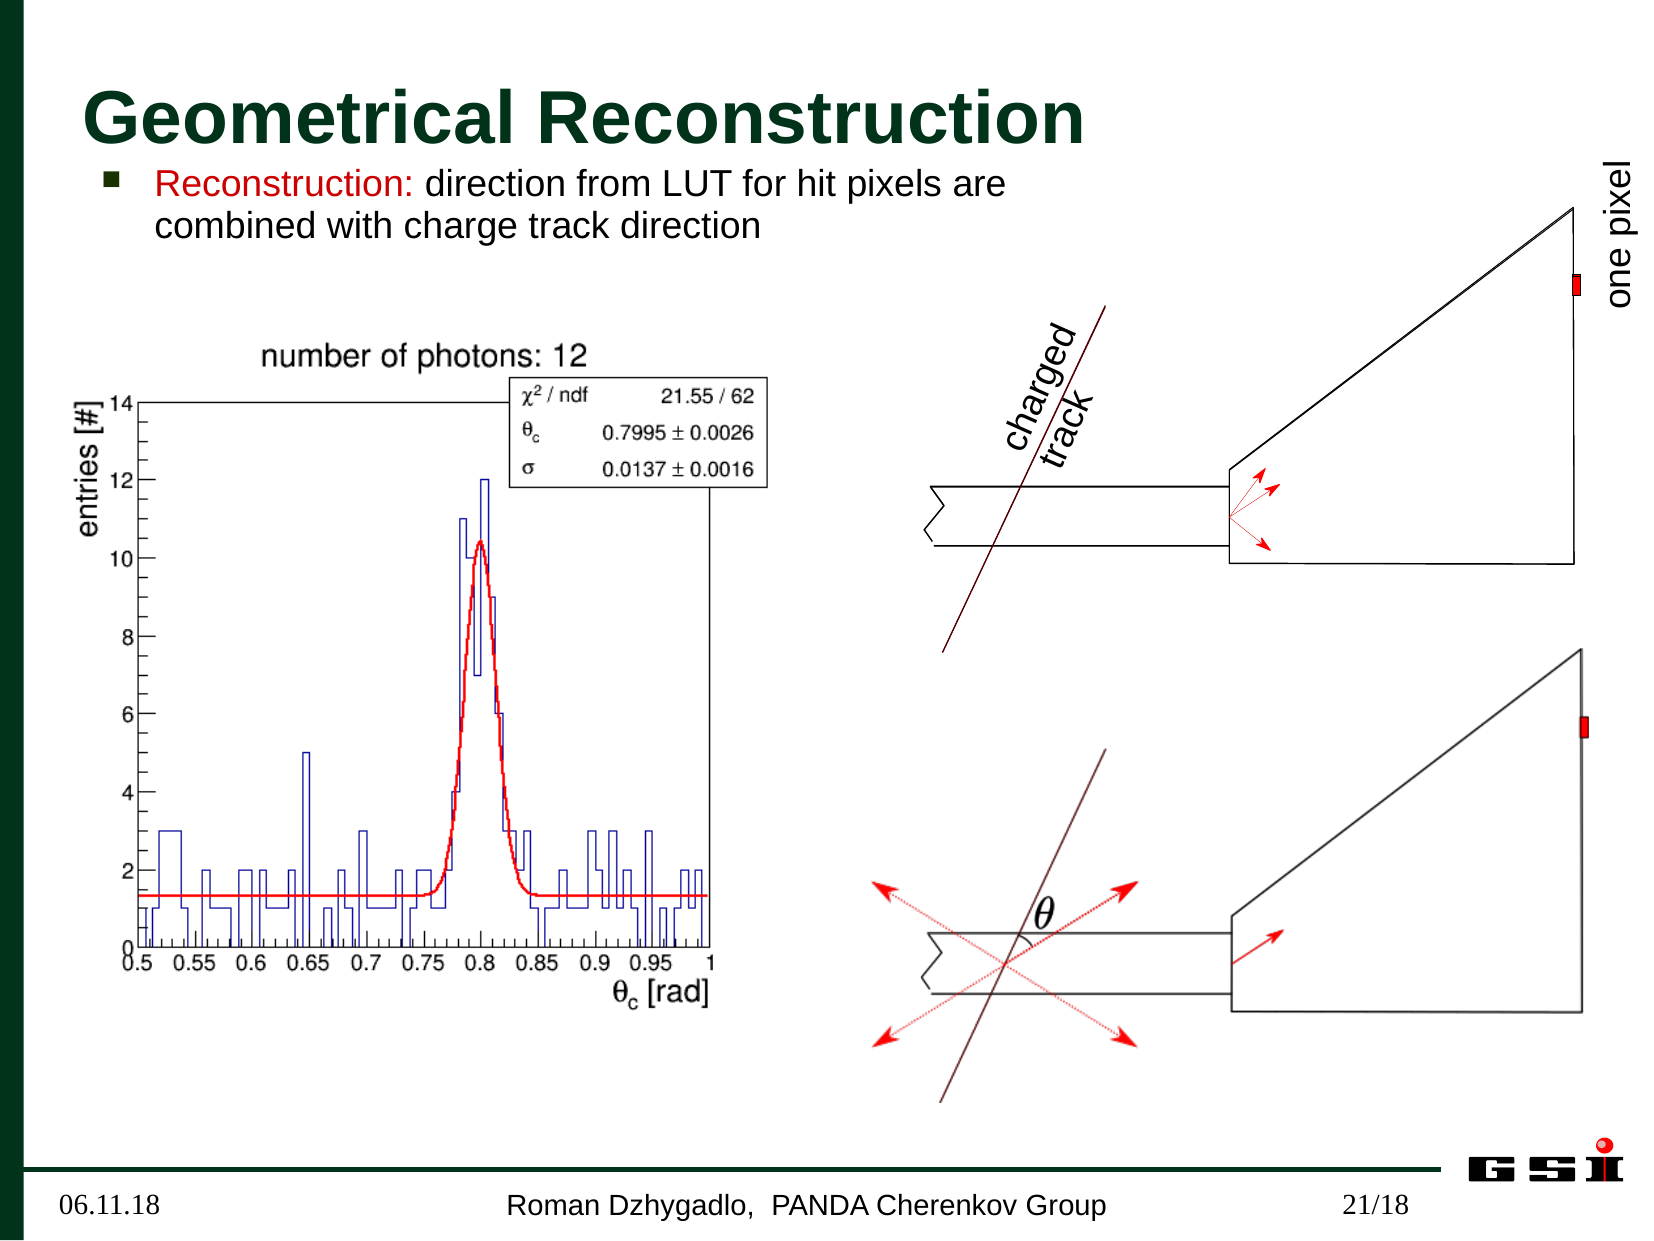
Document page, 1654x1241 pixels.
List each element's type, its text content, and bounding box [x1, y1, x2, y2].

text_box one pixel [1594, 140, 1637, 346]
picture [67, 334, 781, 1016]
picture [1464, 1132, 1626, 1193]
picture [871, 206, 1589, 1104]
title Geometrical Reconstruction [82, 13, 1621, 222]
text_box charged track [974, 224, 1124, 490]
text_box Reconstruction: direction from LUT for hit pixels are combined with charge track direction [83, 160, 1023, 315]
